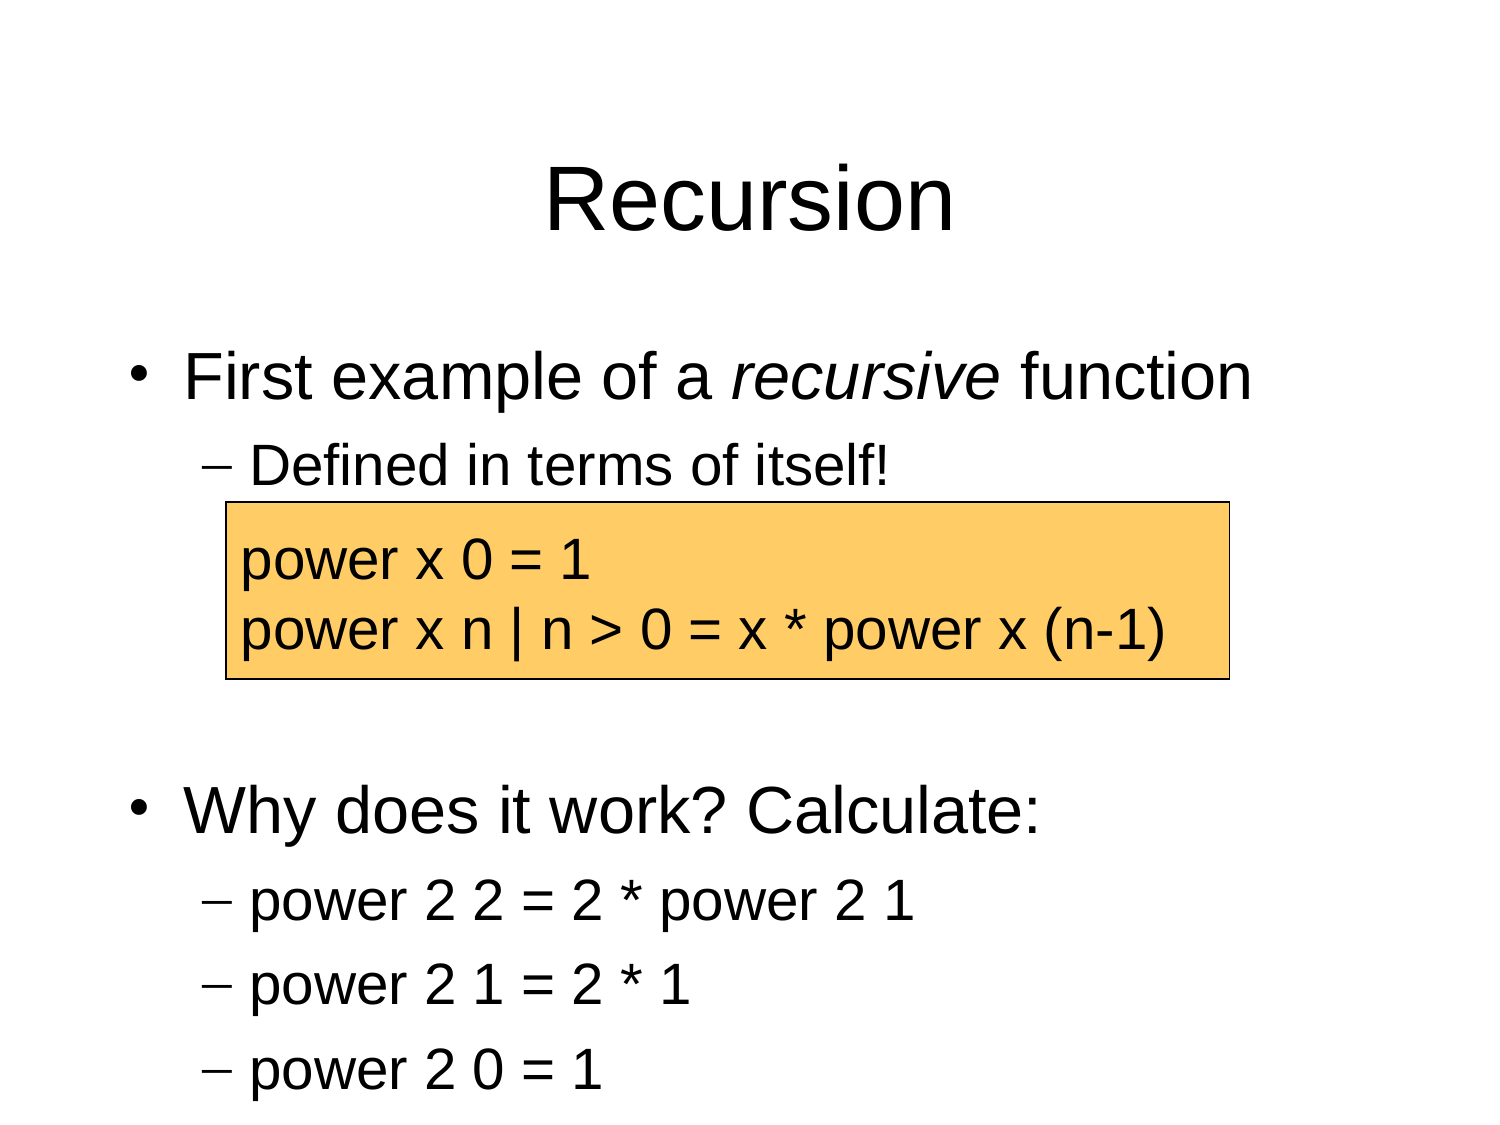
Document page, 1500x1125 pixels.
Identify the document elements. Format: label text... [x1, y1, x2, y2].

list First example of a recursive function Defined in terms of itself! Why does it work? Calculate: power 2 2 = 2 * power 2 1 power 2 1 = 2 * 1 power 2 0 = 1 [112, 324, 1388, 1000]
title Recursion [112, 99, 1388, 288]
text_box power x 0 = 1 power x n | n > 0 = x * power x (n-1) [225, 502, 1230, 680]
